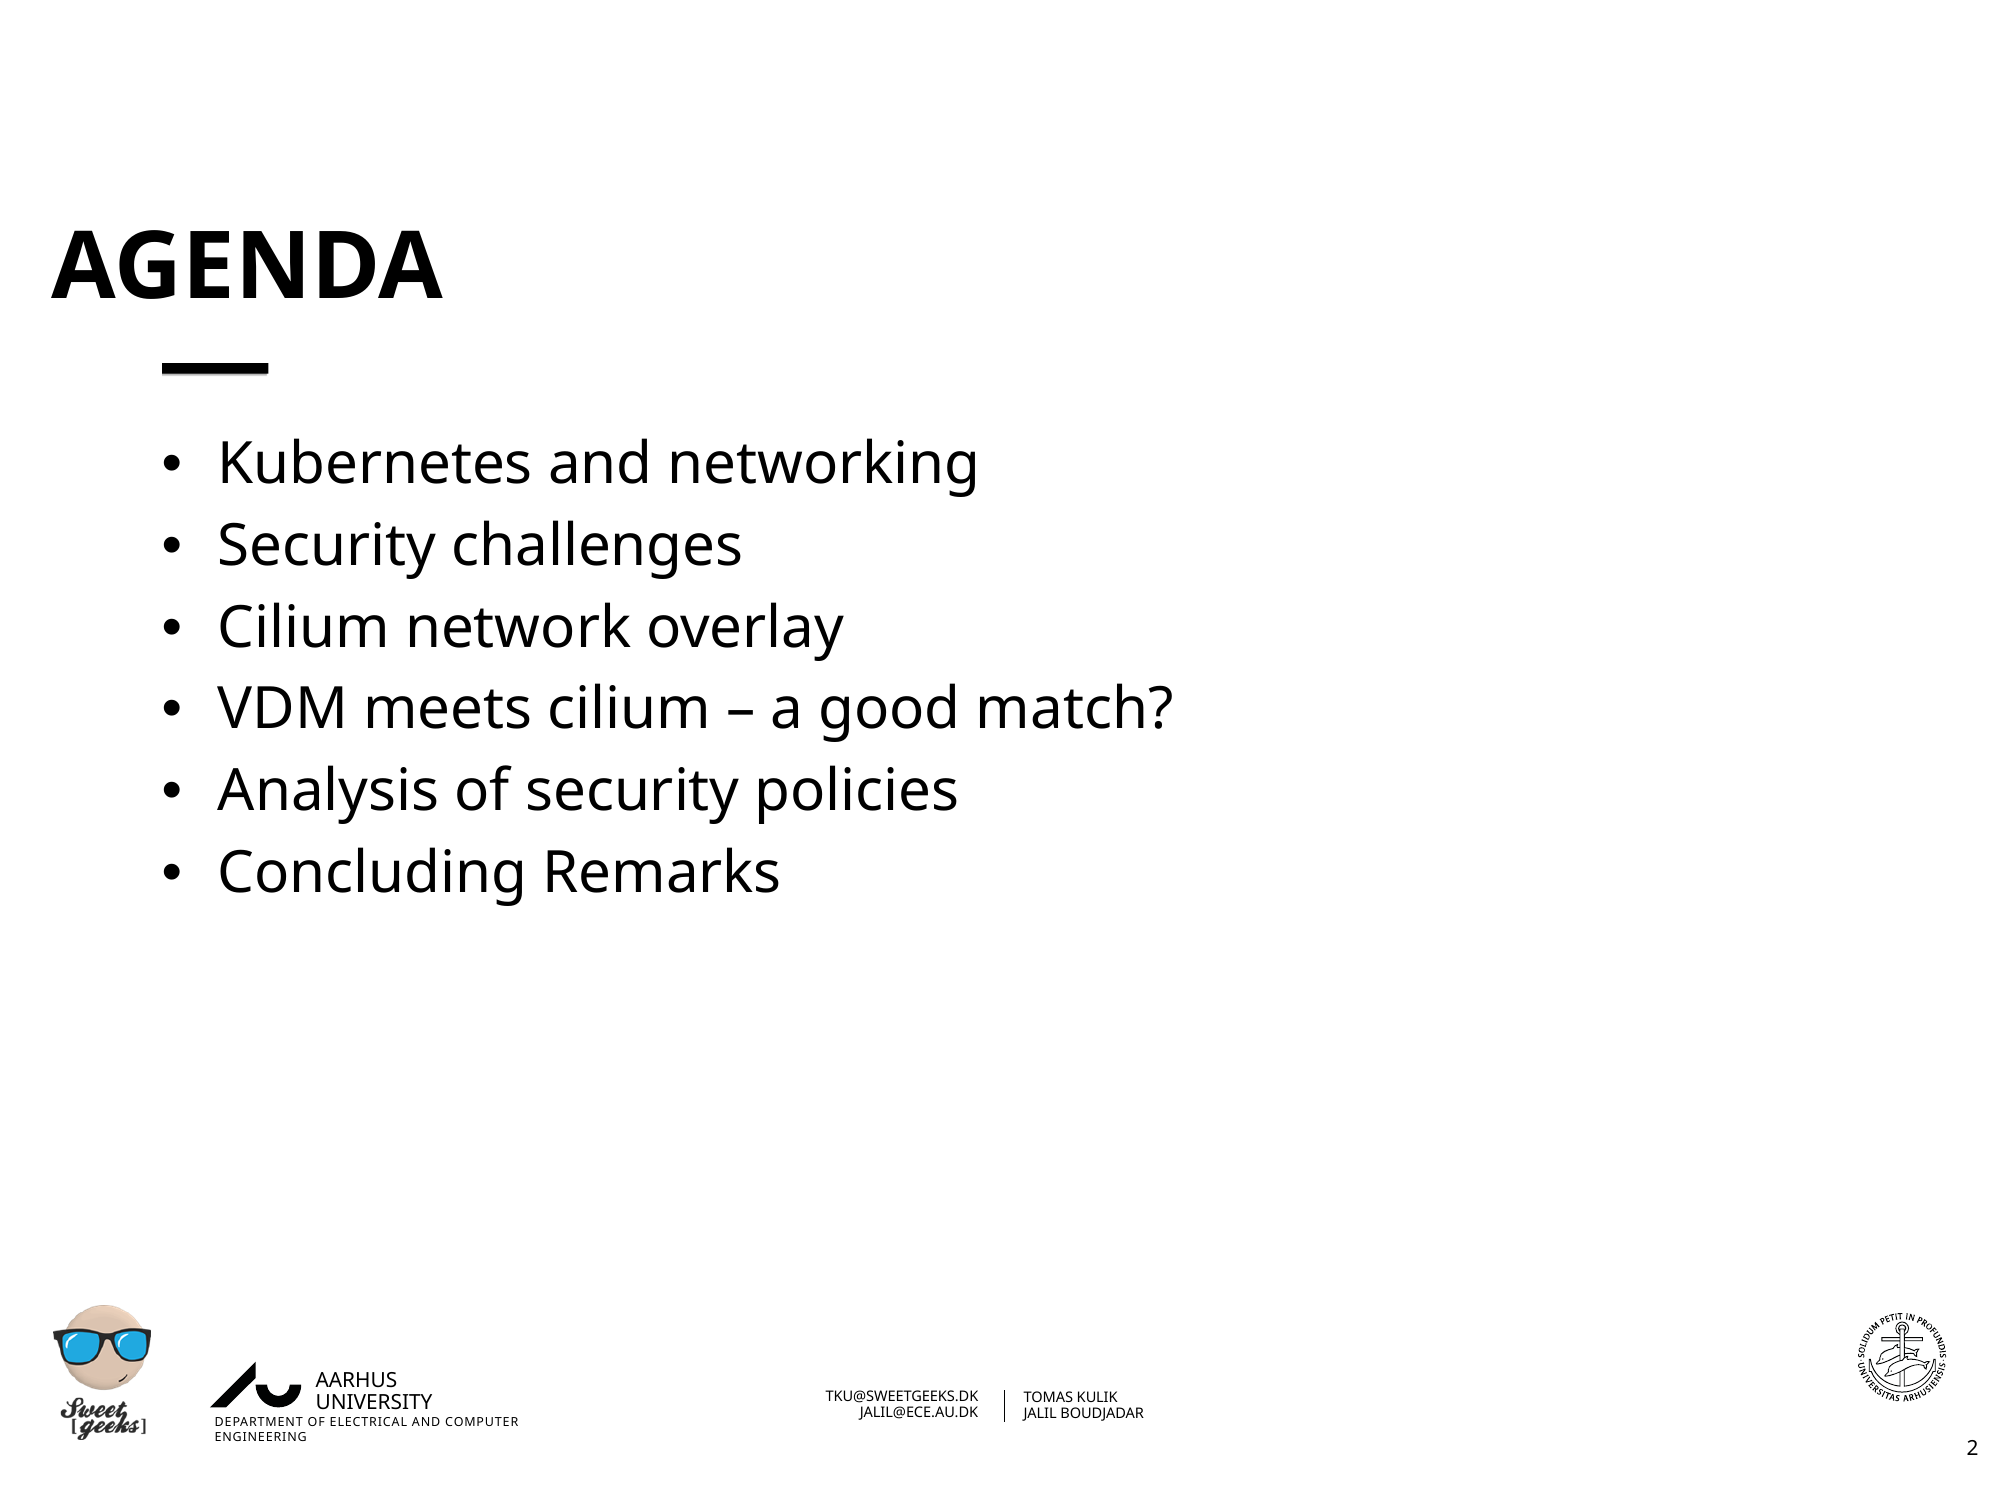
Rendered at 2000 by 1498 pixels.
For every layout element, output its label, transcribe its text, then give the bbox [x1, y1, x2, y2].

list Kubernetes and networking Security challenges Cilium network overlay VDM meets cilium – a good match? Analysis of security policies Concluding Remarks [161, 428, 1839, 1289]
slide_number <number> [1937, 1437, 1979, 1463]
picture [53, 1305, 151, 1440]
title Agenda [51, 32, 1948, 319]
